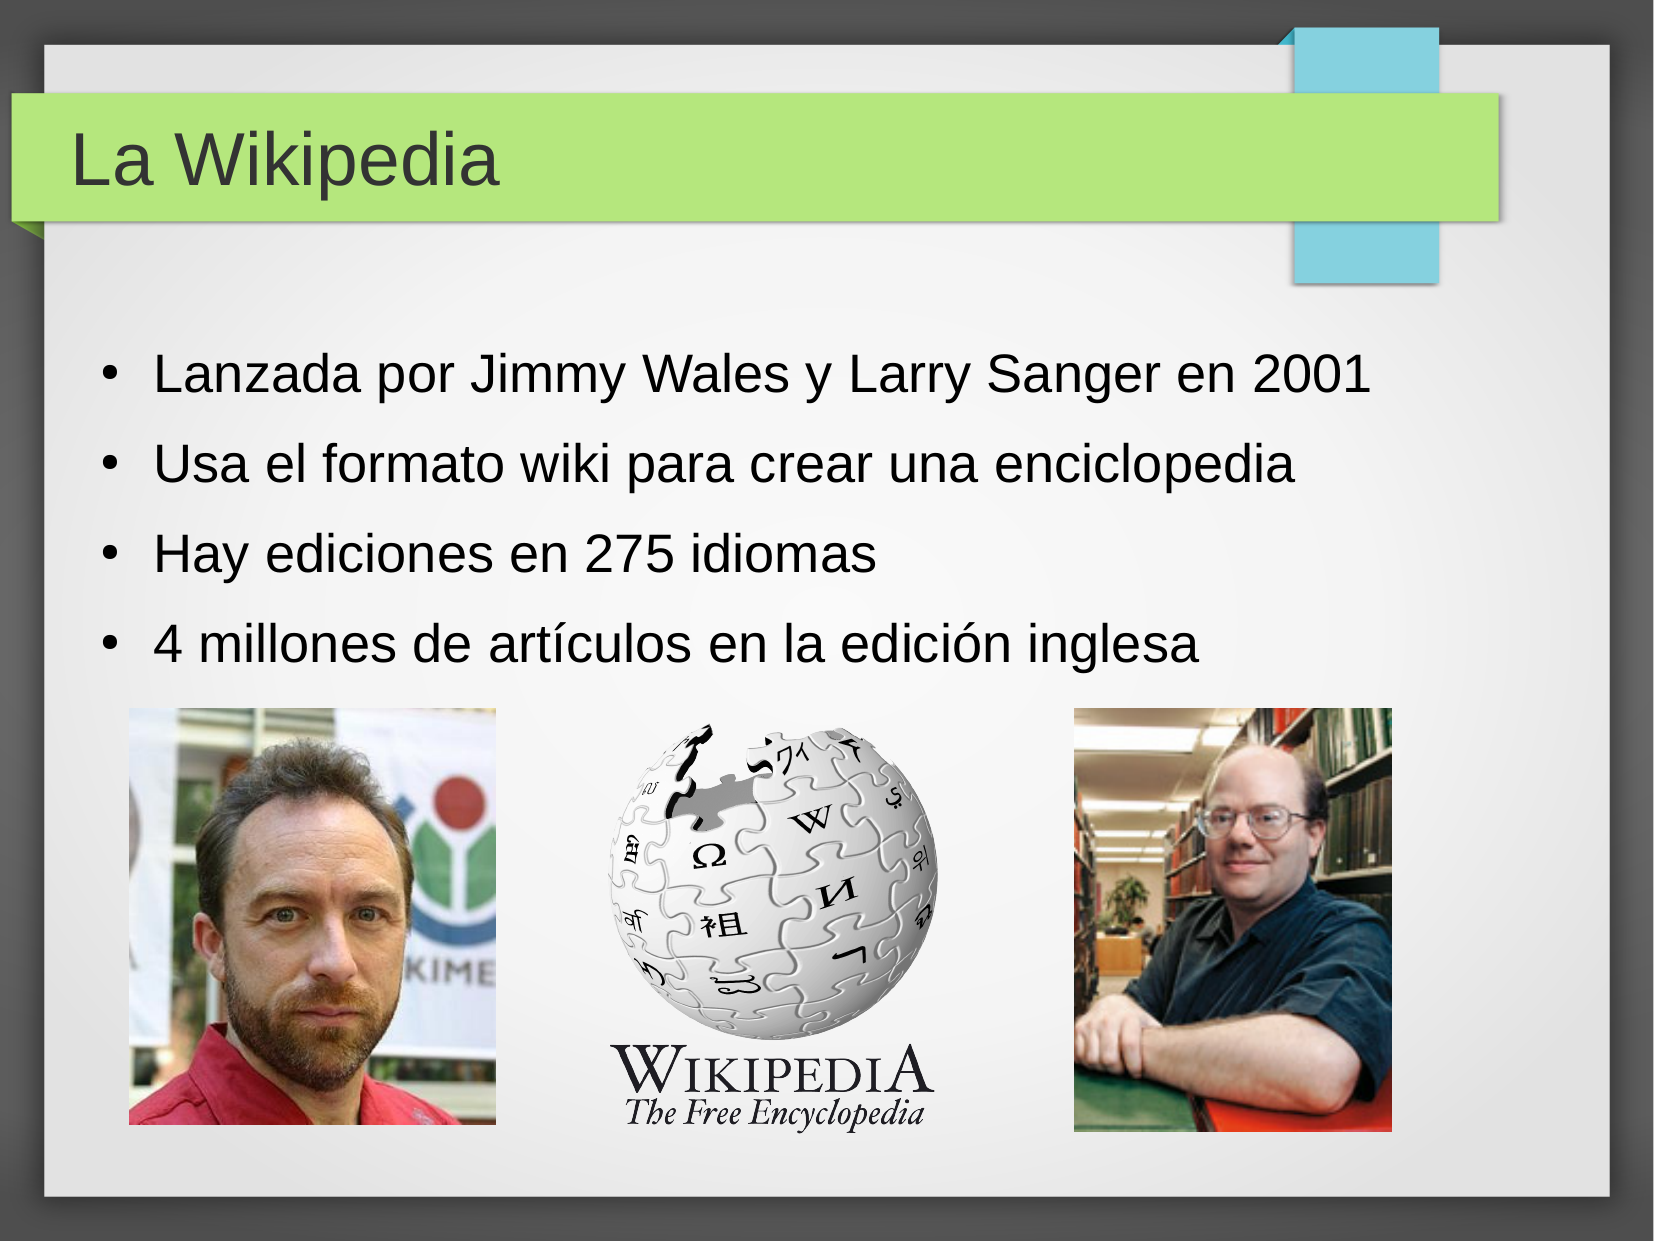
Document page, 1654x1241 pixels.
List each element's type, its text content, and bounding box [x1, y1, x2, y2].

title La Wikipedia [70, 106, 1229, 213]
list Lanzada por Jimmy Wales y Larry Sanger en 2001 Usa el formato wiki para crear una enciclopedia Hay ediciones en 275 idiomas 4 millones de artículos en la edición inglesa [82, 343, 1538, 1063]
picture [0, 0, 1654, 1241]
